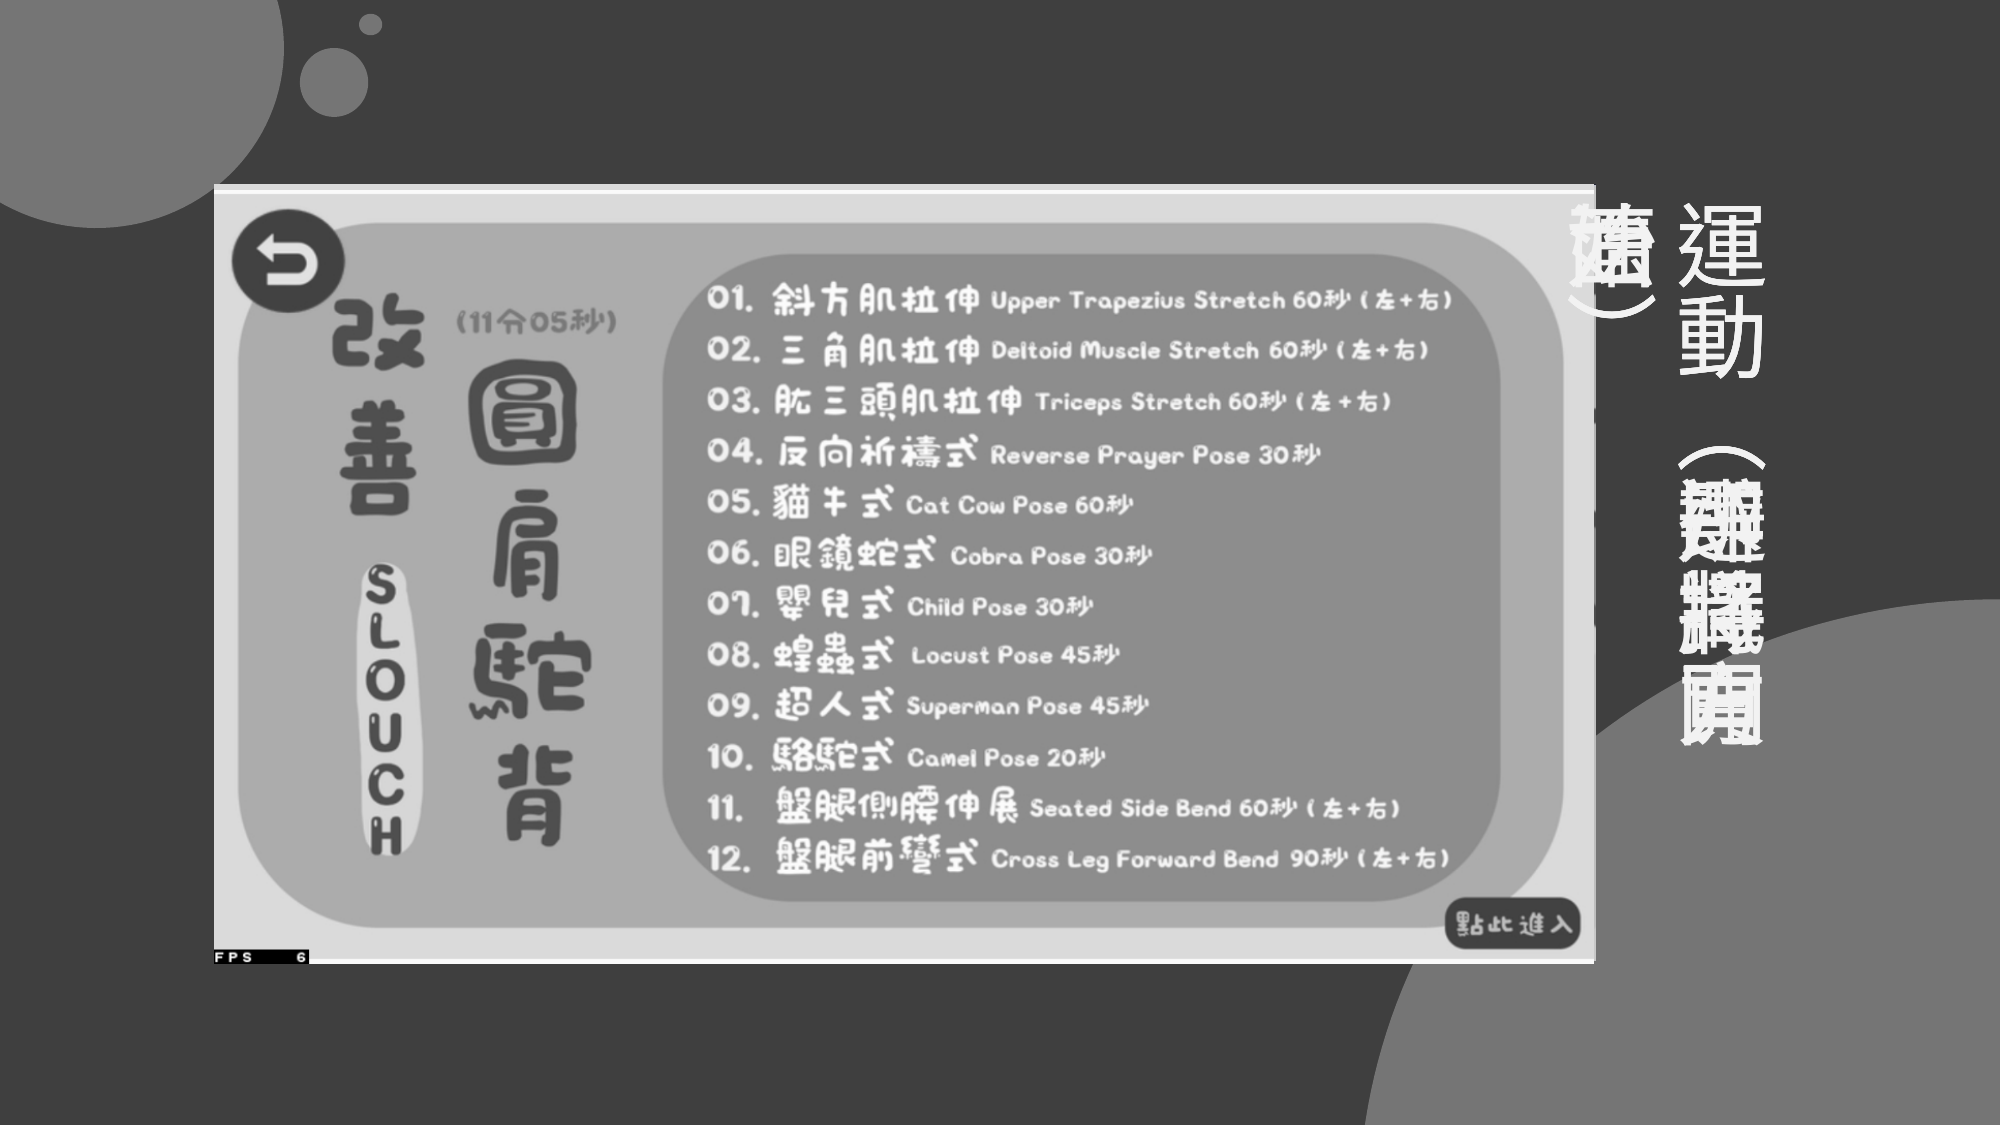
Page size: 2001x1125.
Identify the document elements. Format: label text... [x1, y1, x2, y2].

picture [1586, 216, 1594, 223]
picture [1582, 234, 1594, 257]
text_box [0, 0, 284, 229]
text_box [359, 13, 383, 36]
text_box [299, 48, 369, 117]
text_box [1364, 599, 2000, 1125]
picture [1586, 269, 1595, 276]
picture [214, 184, 1596, 964]
text_box 運動（即將開始） [1640, 184, 1782, 941]
